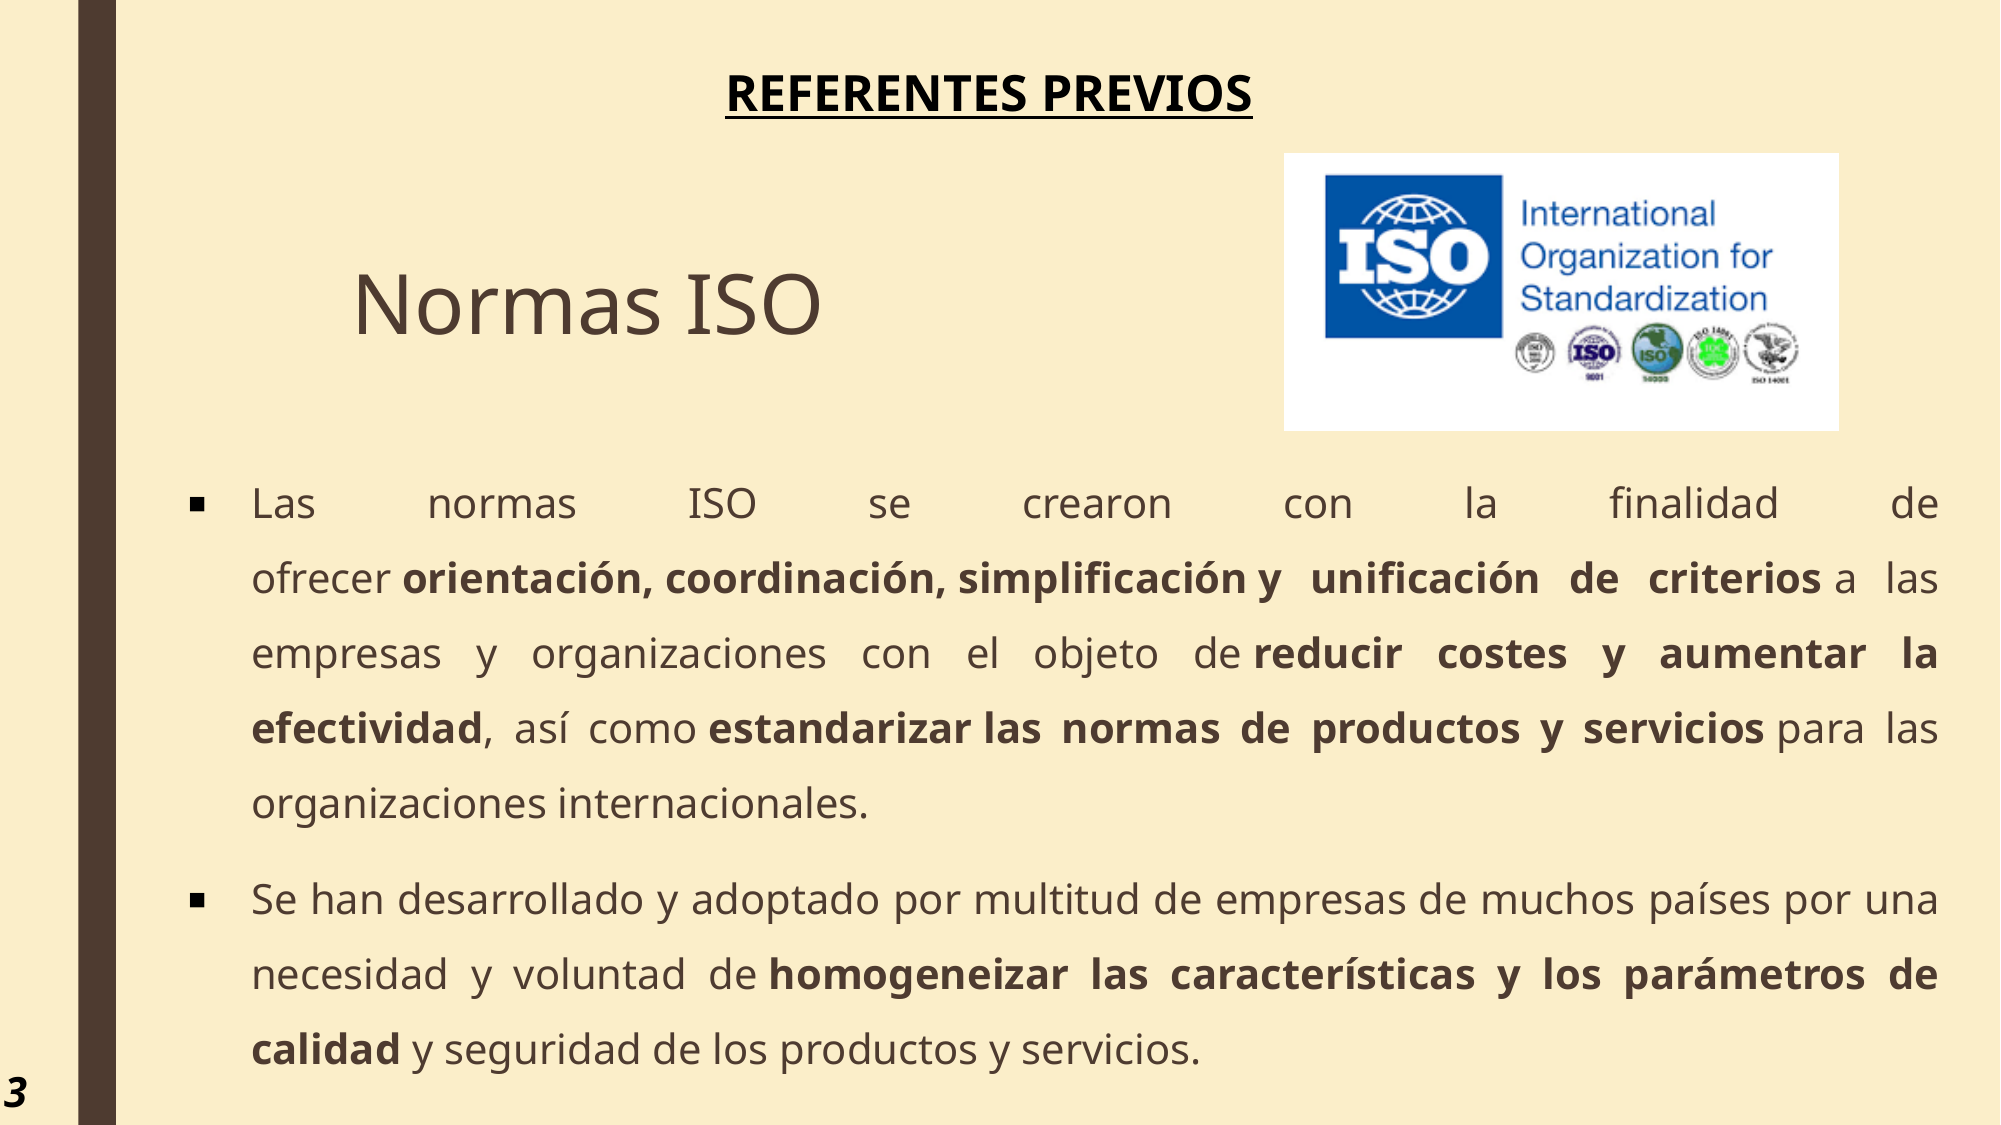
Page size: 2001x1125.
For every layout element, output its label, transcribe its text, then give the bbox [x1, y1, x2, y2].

picture [1284, 153, 1839, 431]
title Normas ISO [336, 256, 1912, 444]
slide_number 3 [0, 1058, 58, 1125]
list Las normas ISO se crearon con la finalidad de ofrecer orientación, coordinación, simplificación y unificación de criterios a las empresas y organizaciones con el objeto de reducir costes y aumentar la efectividad, así como estandarizar las normas de productos y servicios para las organizaciones internacionales. Se han desarrollado y adoptado por multitud de empresas de muchos países por una necesidad y voluntad de homogeneizar las características y los parámetros de calidad y seguridad de los productos y servicios. [173, 444, 1955, 1033]
text_box REFERENTES PREVIOS [201, 61, 1777, 165]
